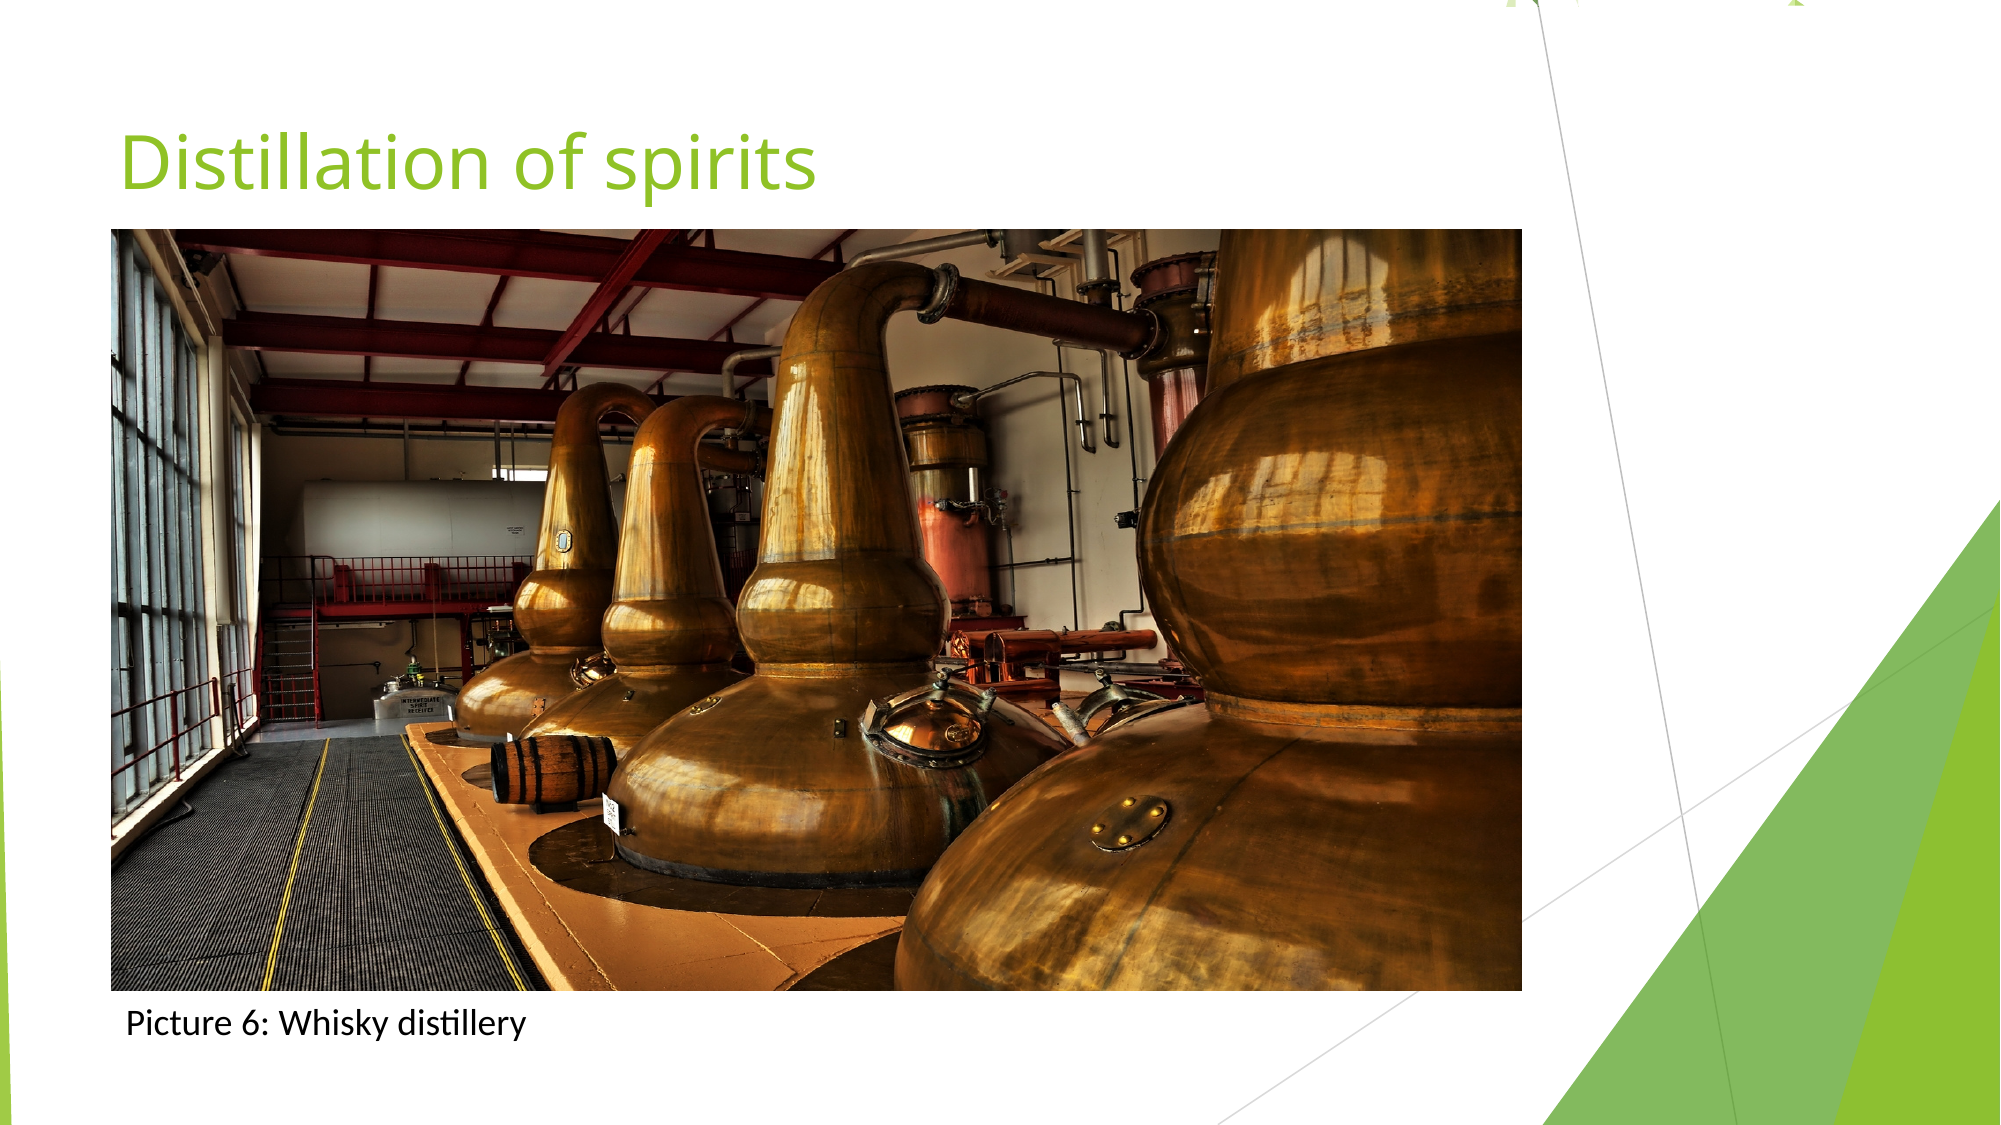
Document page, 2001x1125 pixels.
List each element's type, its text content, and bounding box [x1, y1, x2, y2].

title Distillation of spirits [111, 99, 1522, 229]
text_box Picture 6: Whisky distillery [111, 990, 1448, 1052]
picture [111, 229, 1522, 991]
